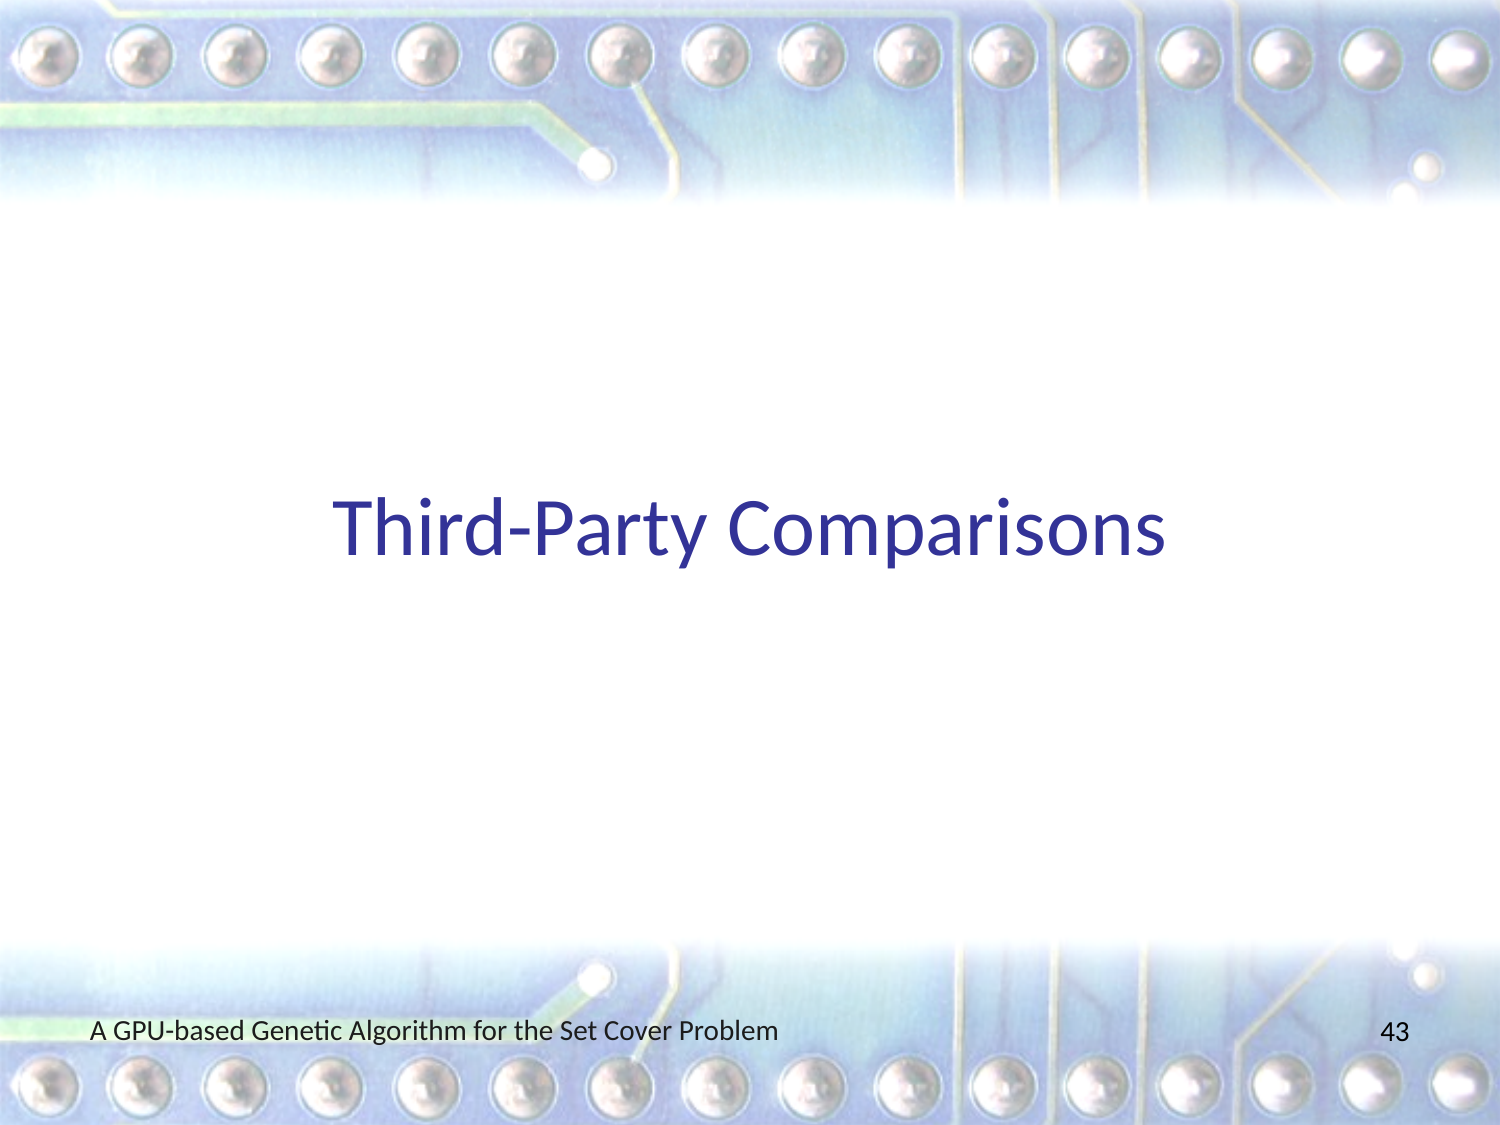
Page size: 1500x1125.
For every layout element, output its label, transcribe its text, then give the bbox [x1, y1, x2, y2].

picture [0, 0, 1500, 261]
slide_number A GPU-based Genetic Algorithm for the Set Cover Problem [74, 979, 1113, 1055]
picture [0, 884, 1500, 1125]
title Third-Party Comparisons [75, 470, 1425, 575]
